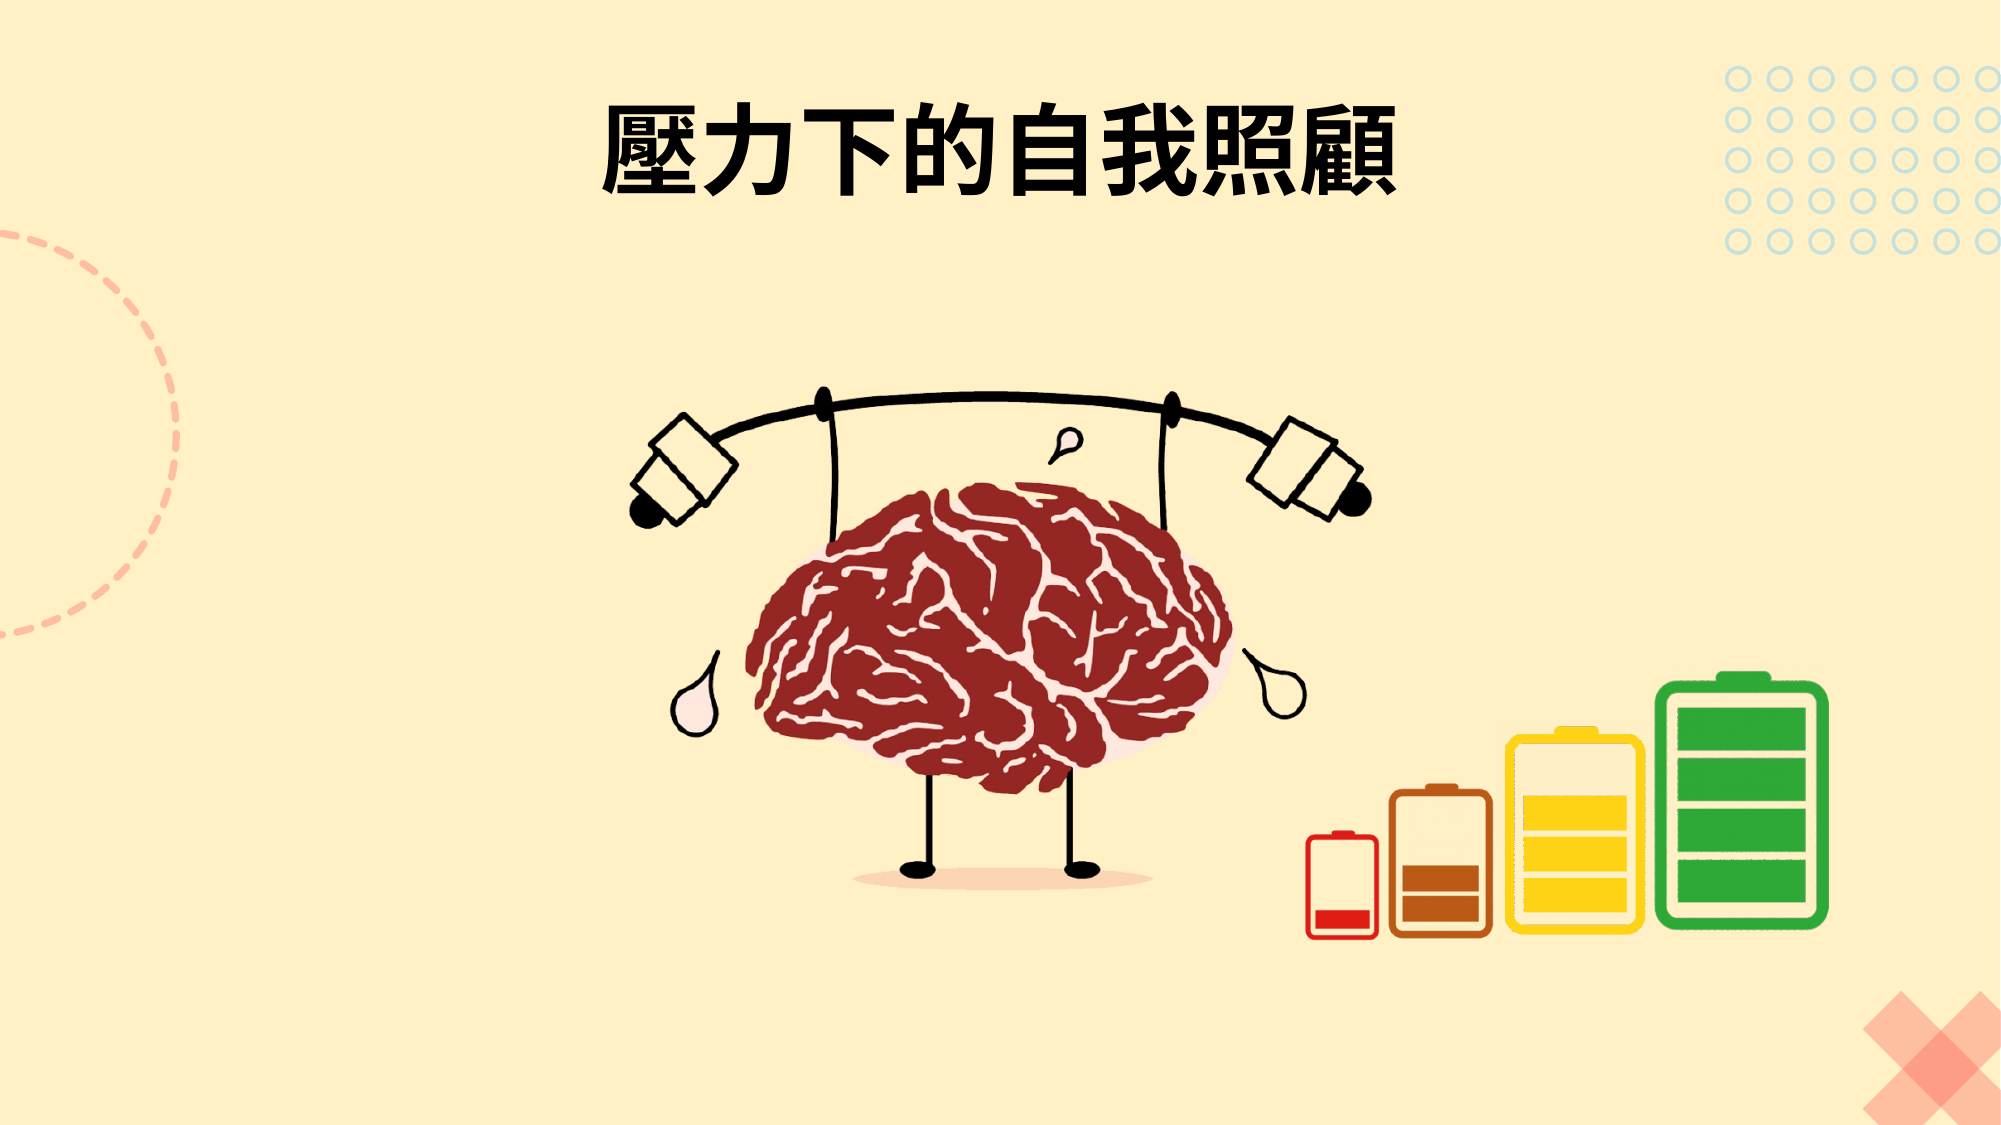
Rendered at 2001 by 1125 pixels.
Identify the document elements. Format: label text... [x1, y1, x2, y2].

picture [1498, 661, 1833, 948]
title 壓力下的自我照顧 [68, 72, 1932, 219]
picture [517, 266, 1495, 992]
